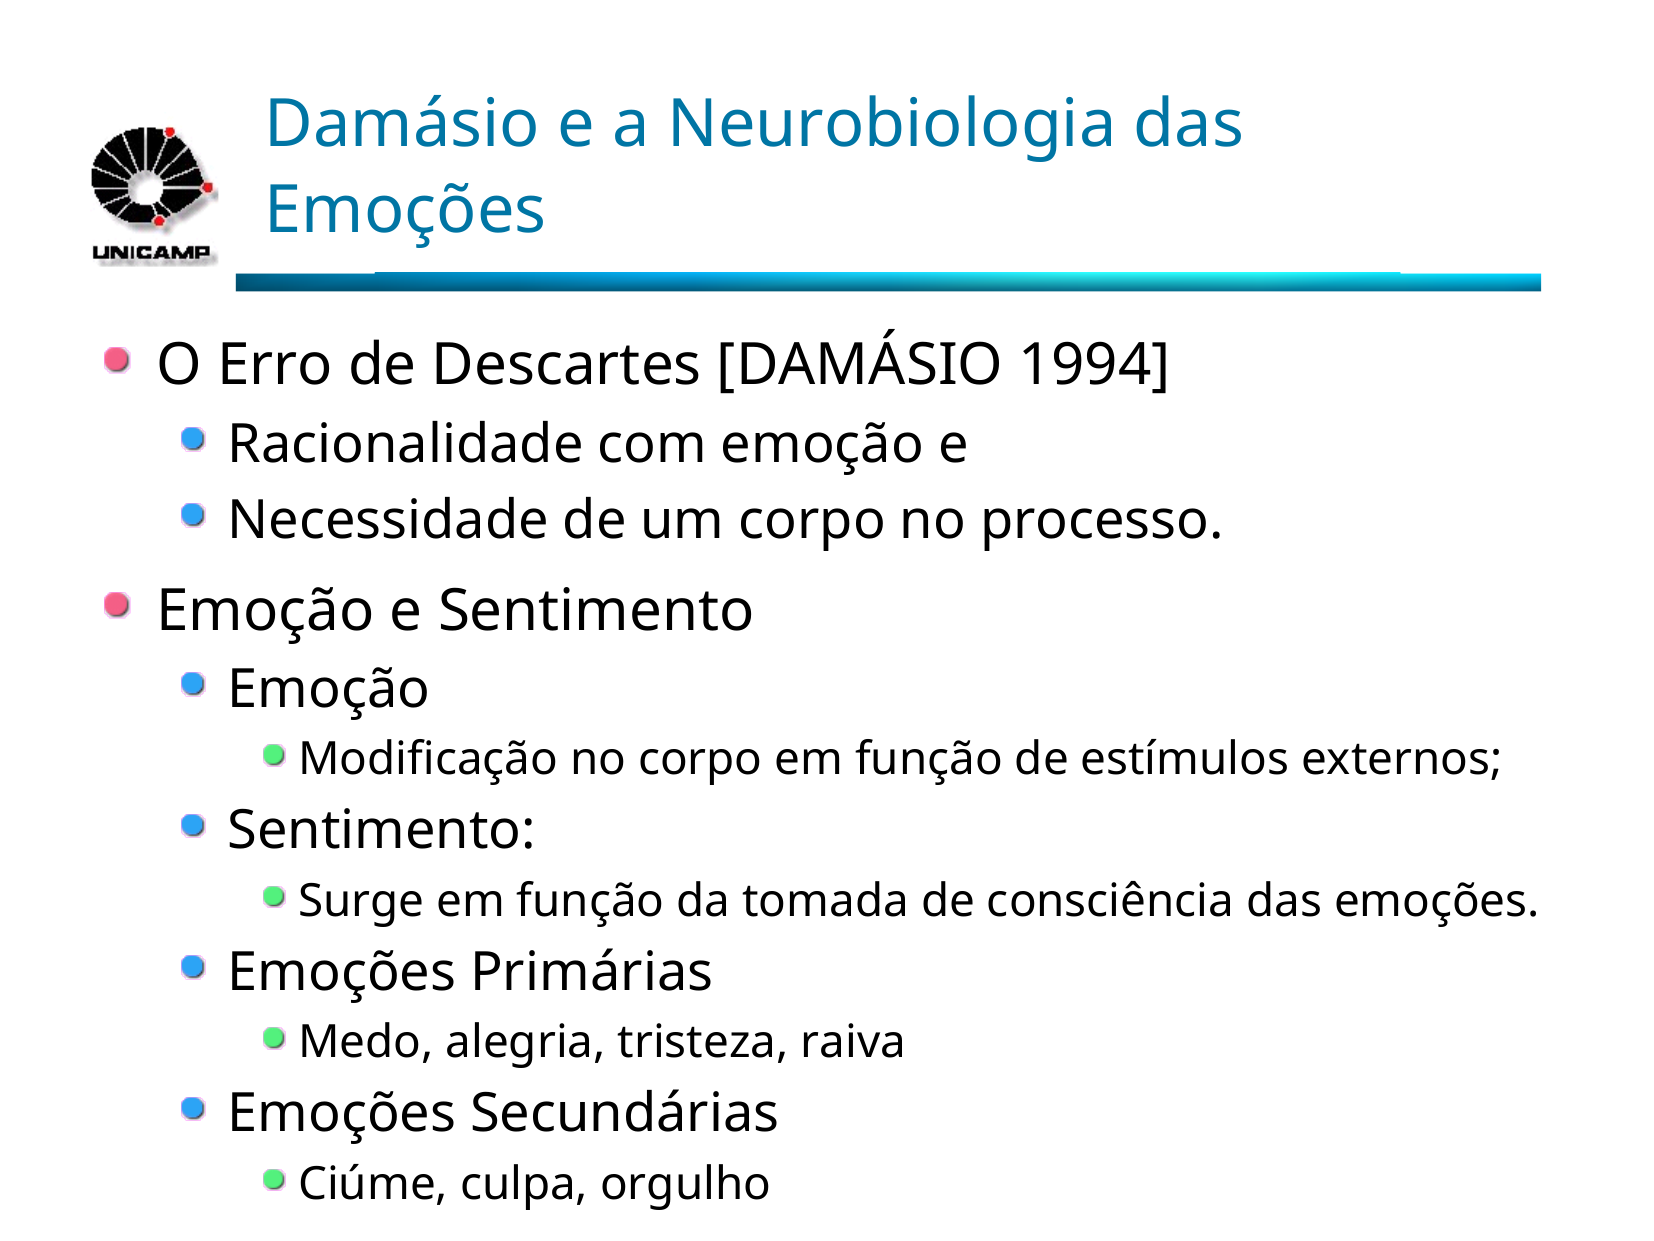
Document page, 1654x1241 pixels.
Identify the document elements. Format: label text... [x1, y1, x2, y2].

title Damásio e a Neurobiologia das Emoções [264, 42, 1534, 250]
picture [125, 272, 1654, 295]
picture [262, 1168, 287, 1192]
list O Erro de Descartes [DAMÁSIO 1994] Racionalidade com emoção e Necessidade de um corpo no processo. Emoção e Sentimento Emoção Modificação no corpo em função de estímulos externos; Sentimento: Surge em função da tomada de consciência das emoções. Emoções Primárias Medo, alegria, tristeza, raiva Emoções Secundárias Ciúme, culpa, orgulho [85, 324, 1565, 1123]
